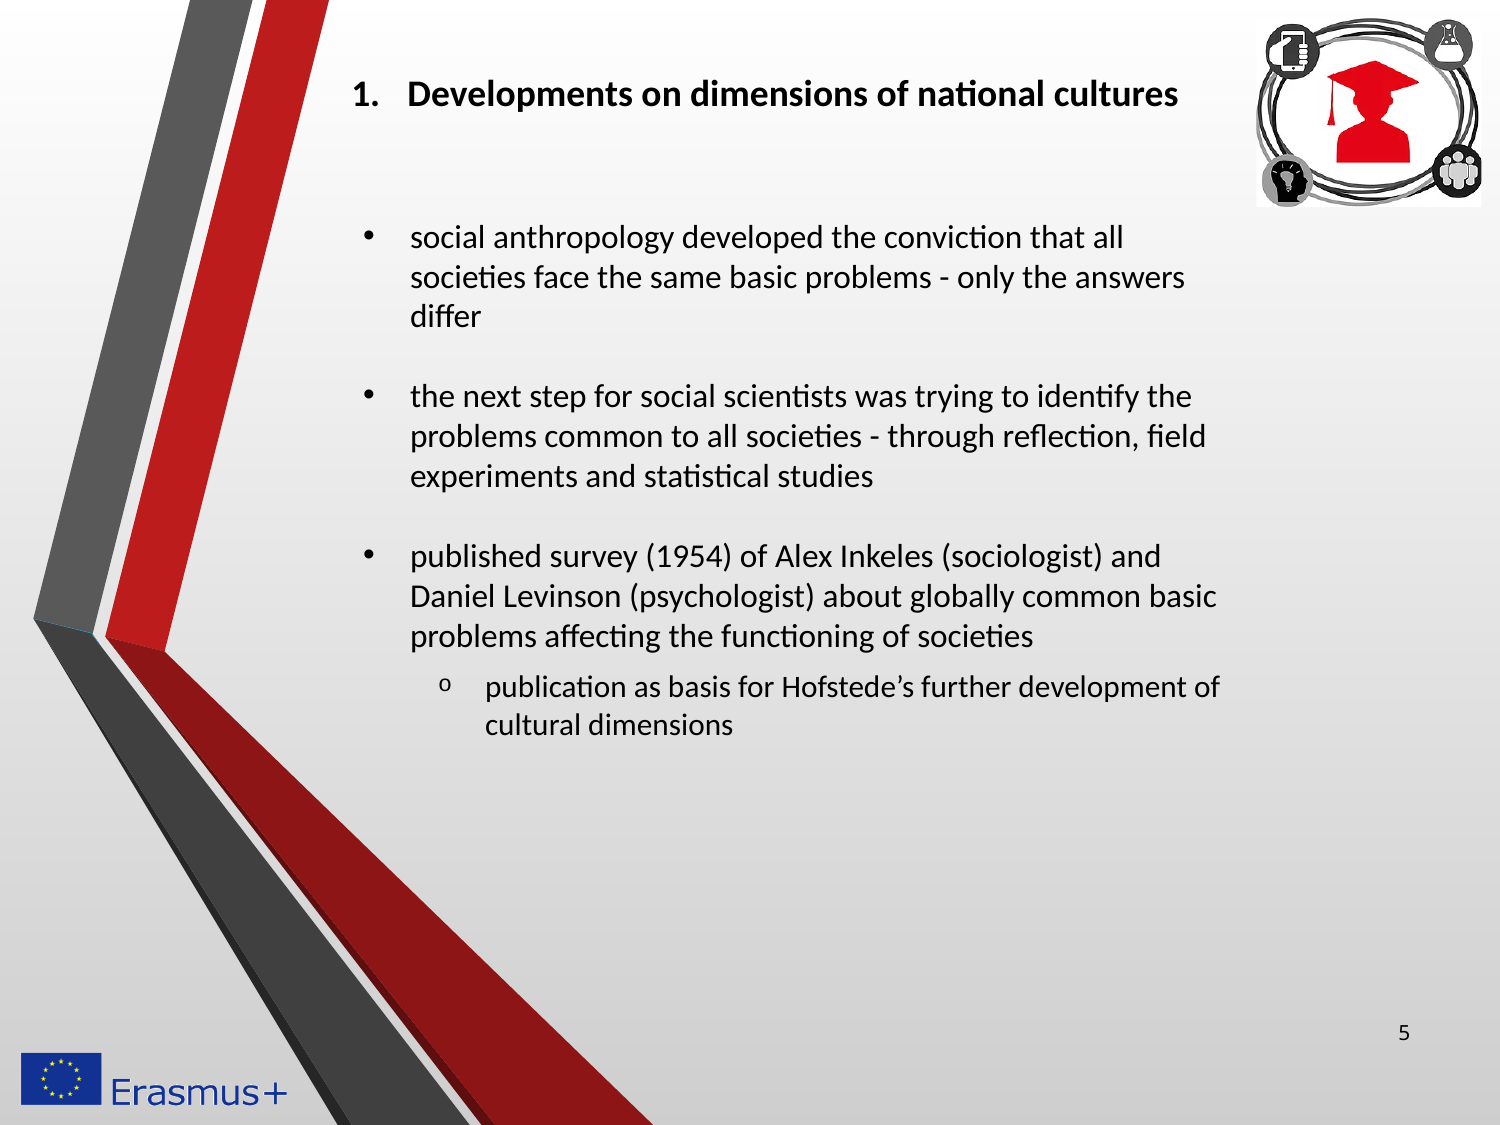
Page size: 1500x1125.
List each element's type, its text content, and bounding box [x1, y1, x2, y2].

text_box Developments on dimensions of national cultures [336, 61, 1246, 167]
picture [1256, 18, 1482, 207]
text_box social anthropology developed the conviction that all societies face the same basic problems - only the answers differ the next step for social scientists was trying to identify the problems common to all societies - through reflection, field experiments and statistical studies published survey (1954) of Alex Inkeles (sociologist) and Daniel Levinson (psychologist) about globally common basic problems affecting the functioning of societies publication as basis for Hofstede’s further development of cultural dimensions [348, 207, 1258, 749]
picture [5, 1037, 302, 1120]
chart [1258, 19, 1483, 209]
slide_number <numer> [1357, 1003, 1425, 1064]
